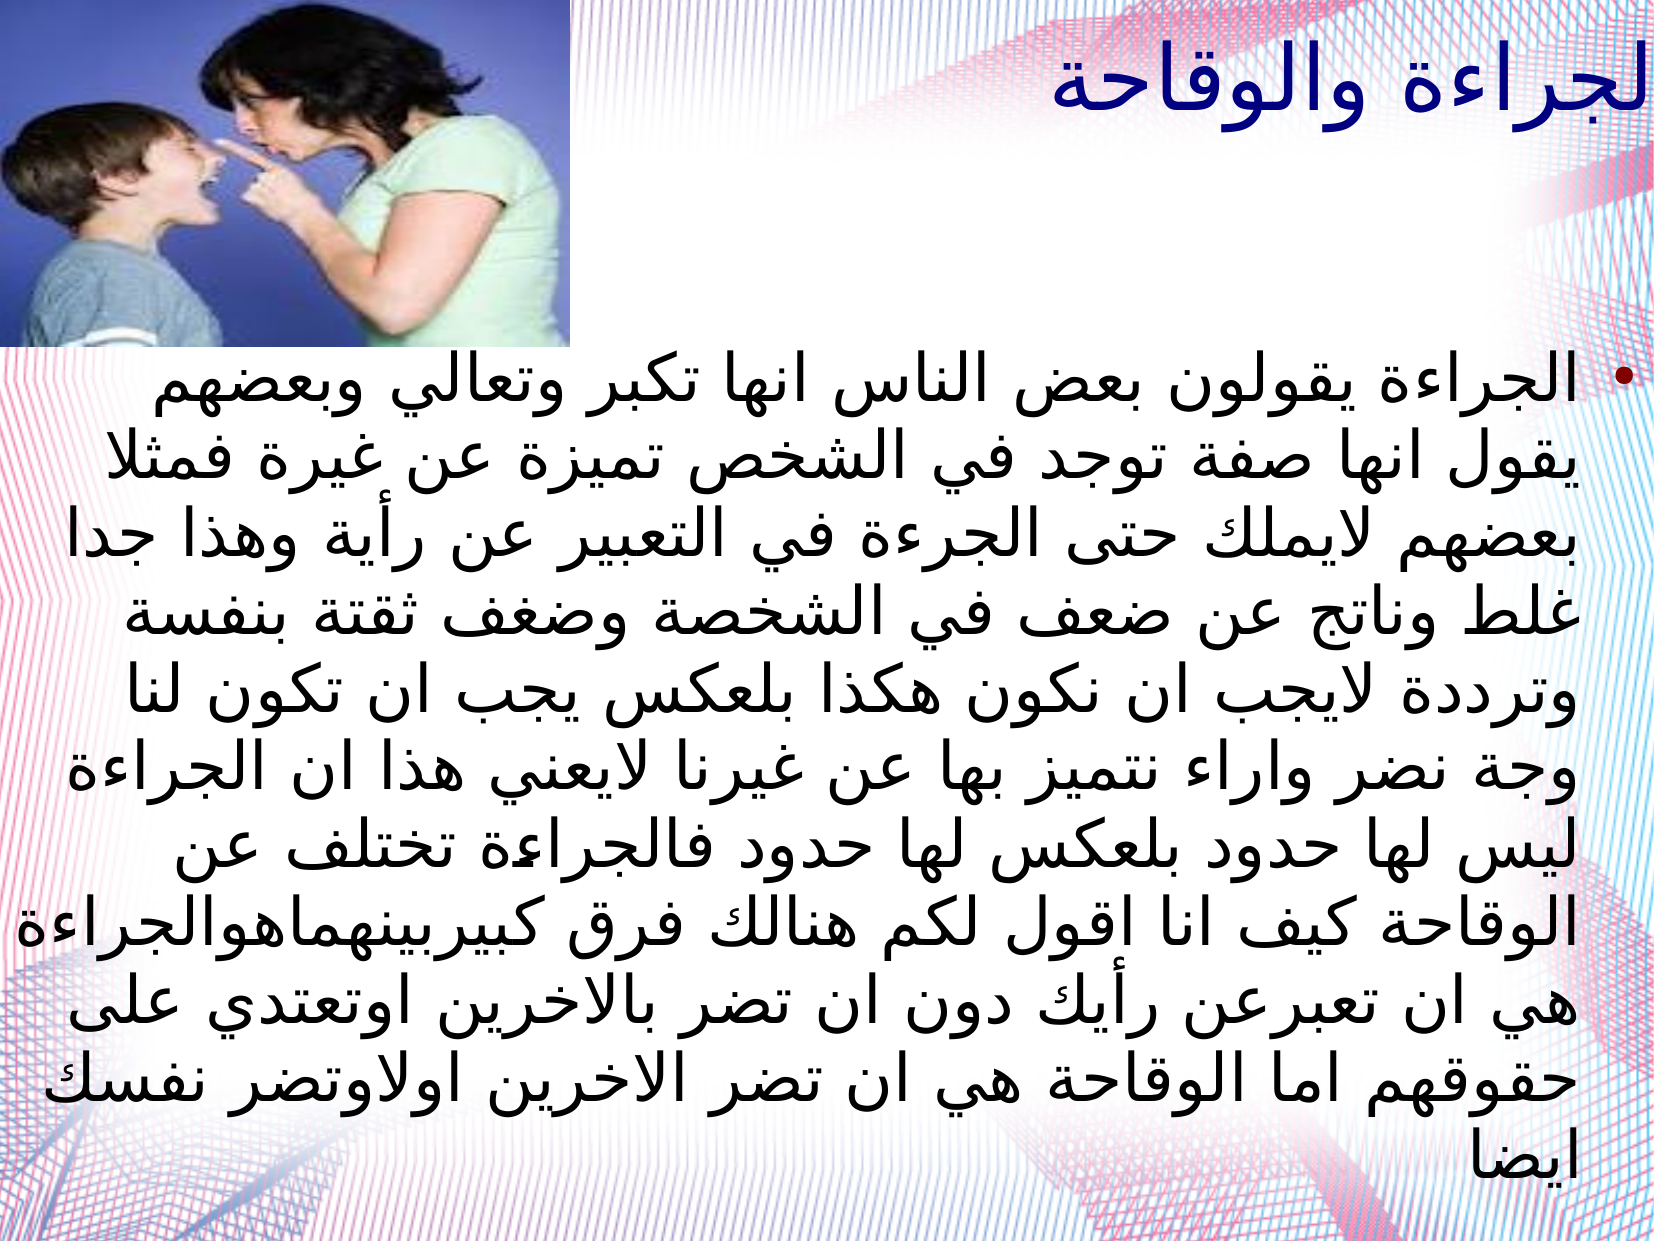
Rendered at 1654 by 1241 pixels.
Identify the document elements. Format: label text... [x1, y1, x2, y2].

list الجراءة يقولون بعض الناس انها تكبر وتعالي وبعضهم يقول انها صفة توجد في الشخص تميزة عن غيرة فمثلا بعضهم لايملك حتى الجرءة في التعبير عن رأية وهذا جدا غلط وناتج عن ضعف في الشخصة وضغف ثقتة بنفسة وترددة لايجب ان نكون هكذا بلعكس يجب ان تكون لنا وجة نضر واراء نتميز بها عن غيرنا لايعني هذا ان الجراءة ليس لها حدود بلعكس لها حدود فالجراءة تختلف عن الوقاحة كيف انا اقول لكم هنالك فرق كبيربينهماهوالجراءة هي ان تعبرعن رأيك دون ان تضر بالاخرين اوتعتدي على حقوقهم اما الوقاحة هي ان تضر الاخرين اولاوتضر نفسك ايضا [0, 339, 1654, 1241]
title الجراءة والوقاحة [620, 0, 1654, 183]
picture [0, 0, 1654, 347]
